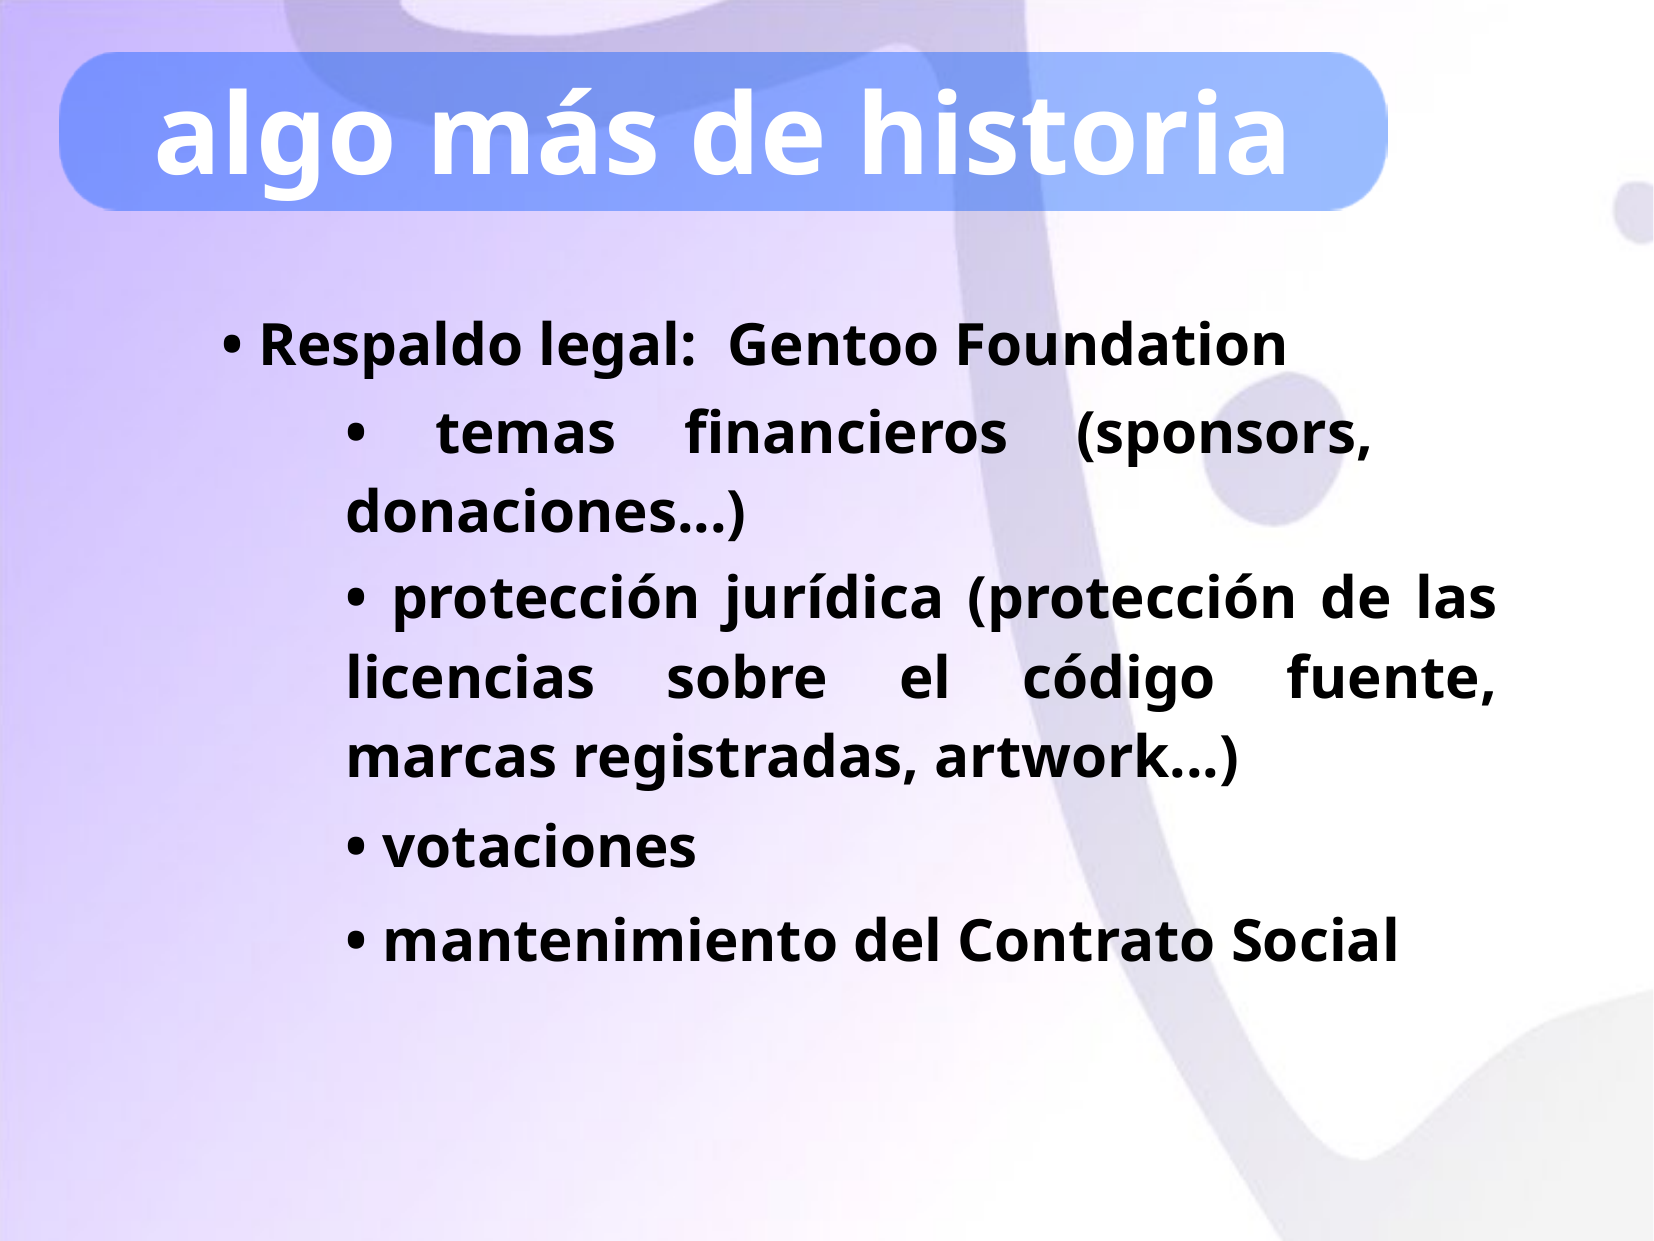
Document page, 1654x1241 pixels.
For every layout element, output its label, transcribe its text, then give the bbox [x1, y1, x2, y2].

picture [0, 0, 1654, 1241]
text_box • votaciones [330, 797, 745, 890]
text_box • protección jurídica (protección de las licencias sobre el código fuente, marcas registradas, artwork...) [330, 549, 1512, 796]
text_box • Respaldo legal: Gentoo Foundation [206, 295, 1388, 388]
text_box • mantenimiento del Contrato Social [330, 891, 1477, 984]
text_box • temas financieros (sponsors, donaciones...) [330, 383, 1388, 549]
